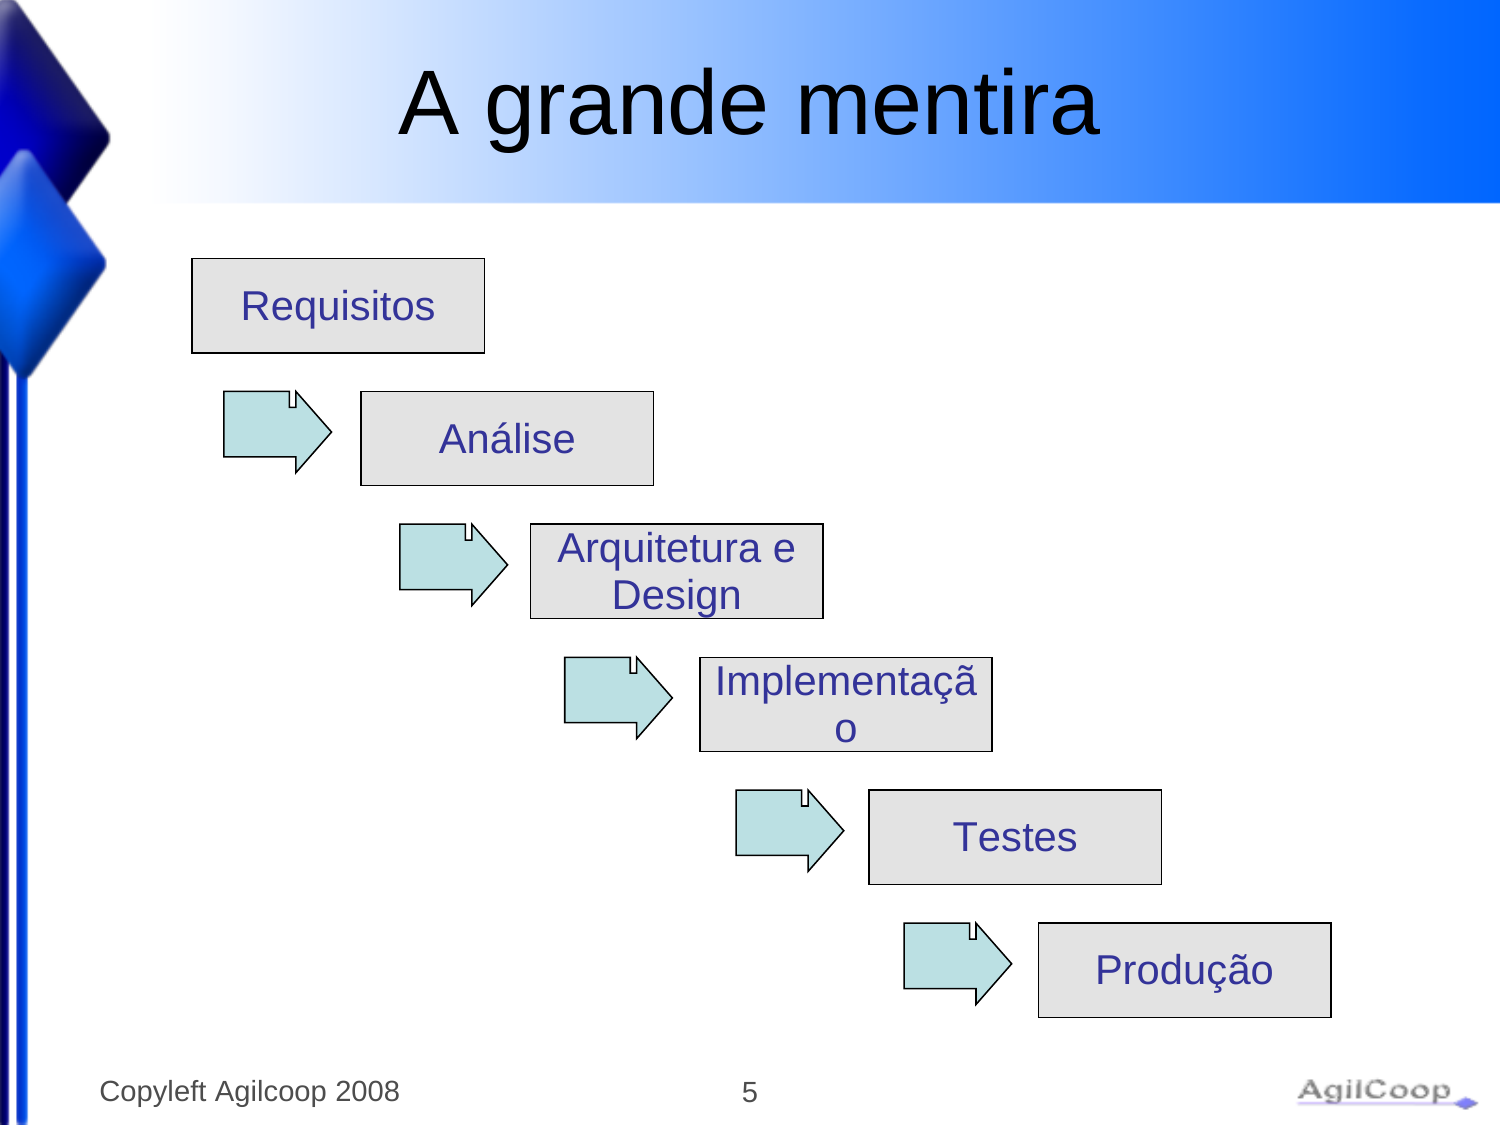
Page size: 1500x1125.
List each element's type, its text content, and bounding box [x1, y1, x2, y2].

text_box Implementação [699, 657, 993, 752]
picture [0, 0, 1500, 1125]
title A grande mentira [75, 8, 1426, 197]
text_box [564, 657, 673, 739]
text_box Requisitos [191, 258, 485, 353]
text_box Testes [868, 790, 1162, 885]
text_box Produção [1038, 923, 1331, 1018]
text_box Arquitetura e Design [530, 524, 823, 619]
text_box [736, 790, 844, 872]
text_box [223, 391, 332, 473]
text_box [904, 923, 1012, 1005]
text_box [399, 524, 508, 606]
text_box Análise [361, 391, 654, 486]
